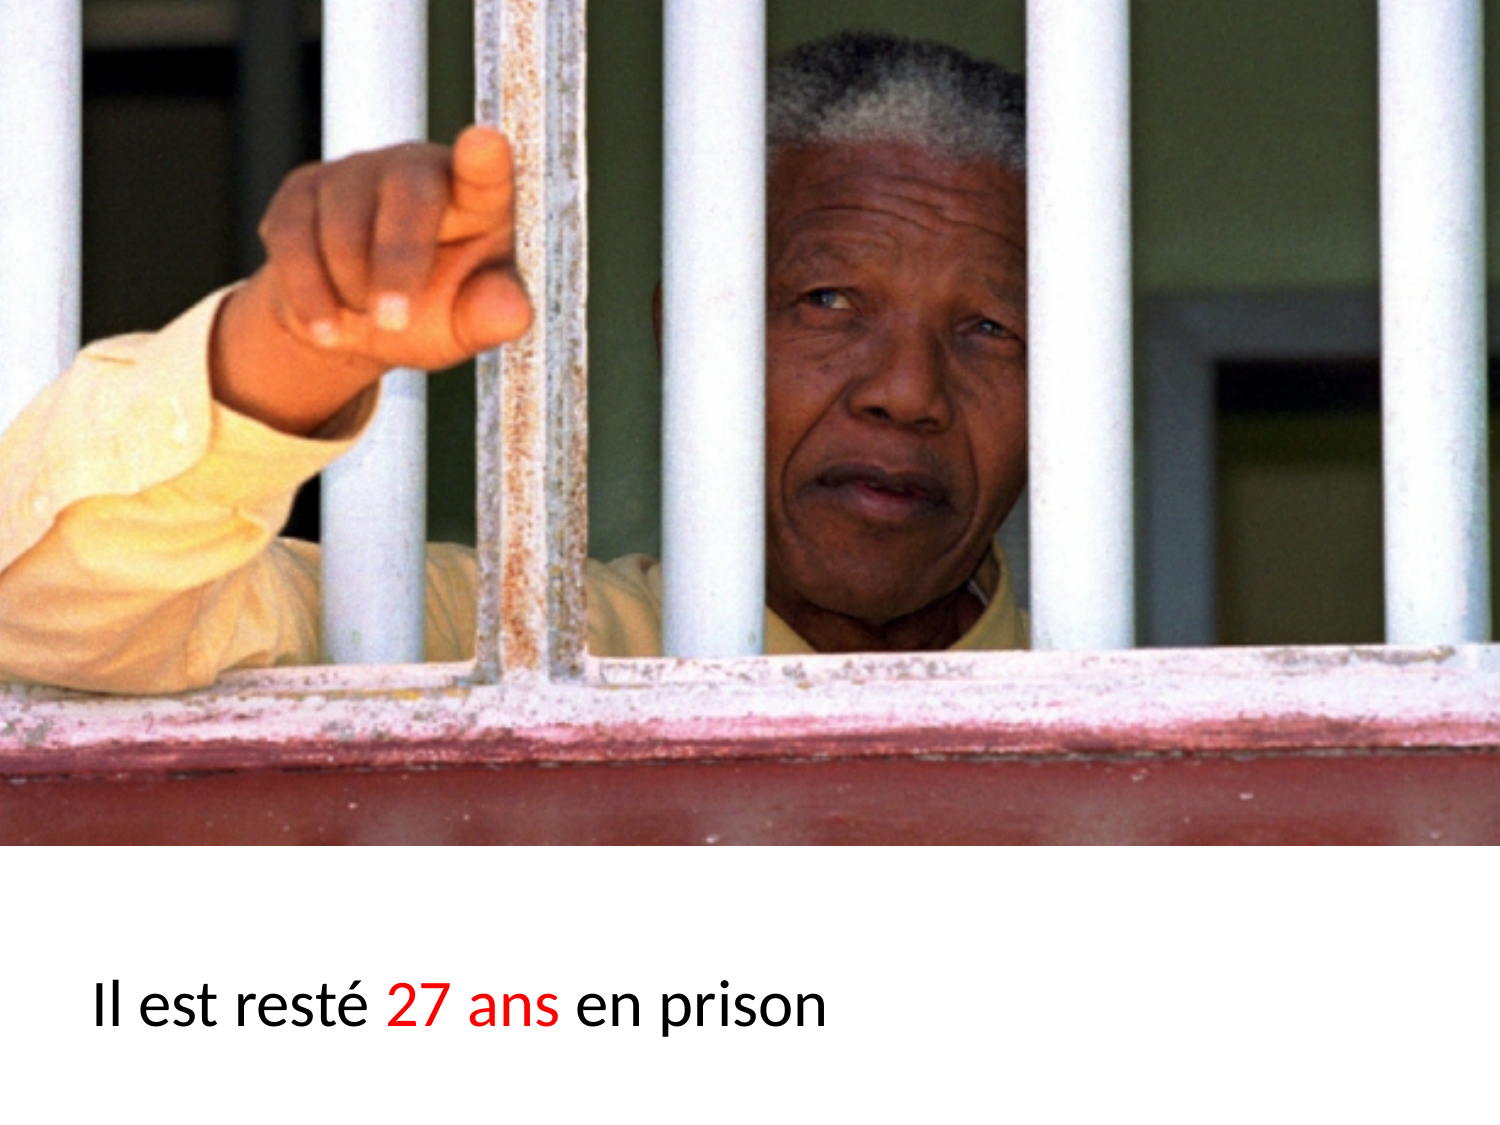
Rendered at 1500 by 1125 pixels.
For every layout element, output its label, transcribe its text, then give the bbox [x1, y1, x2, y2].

list Il est resté 27 ans en prison [76, 952, 1427, 1094]
picture [0, 0, 1500, 846]
